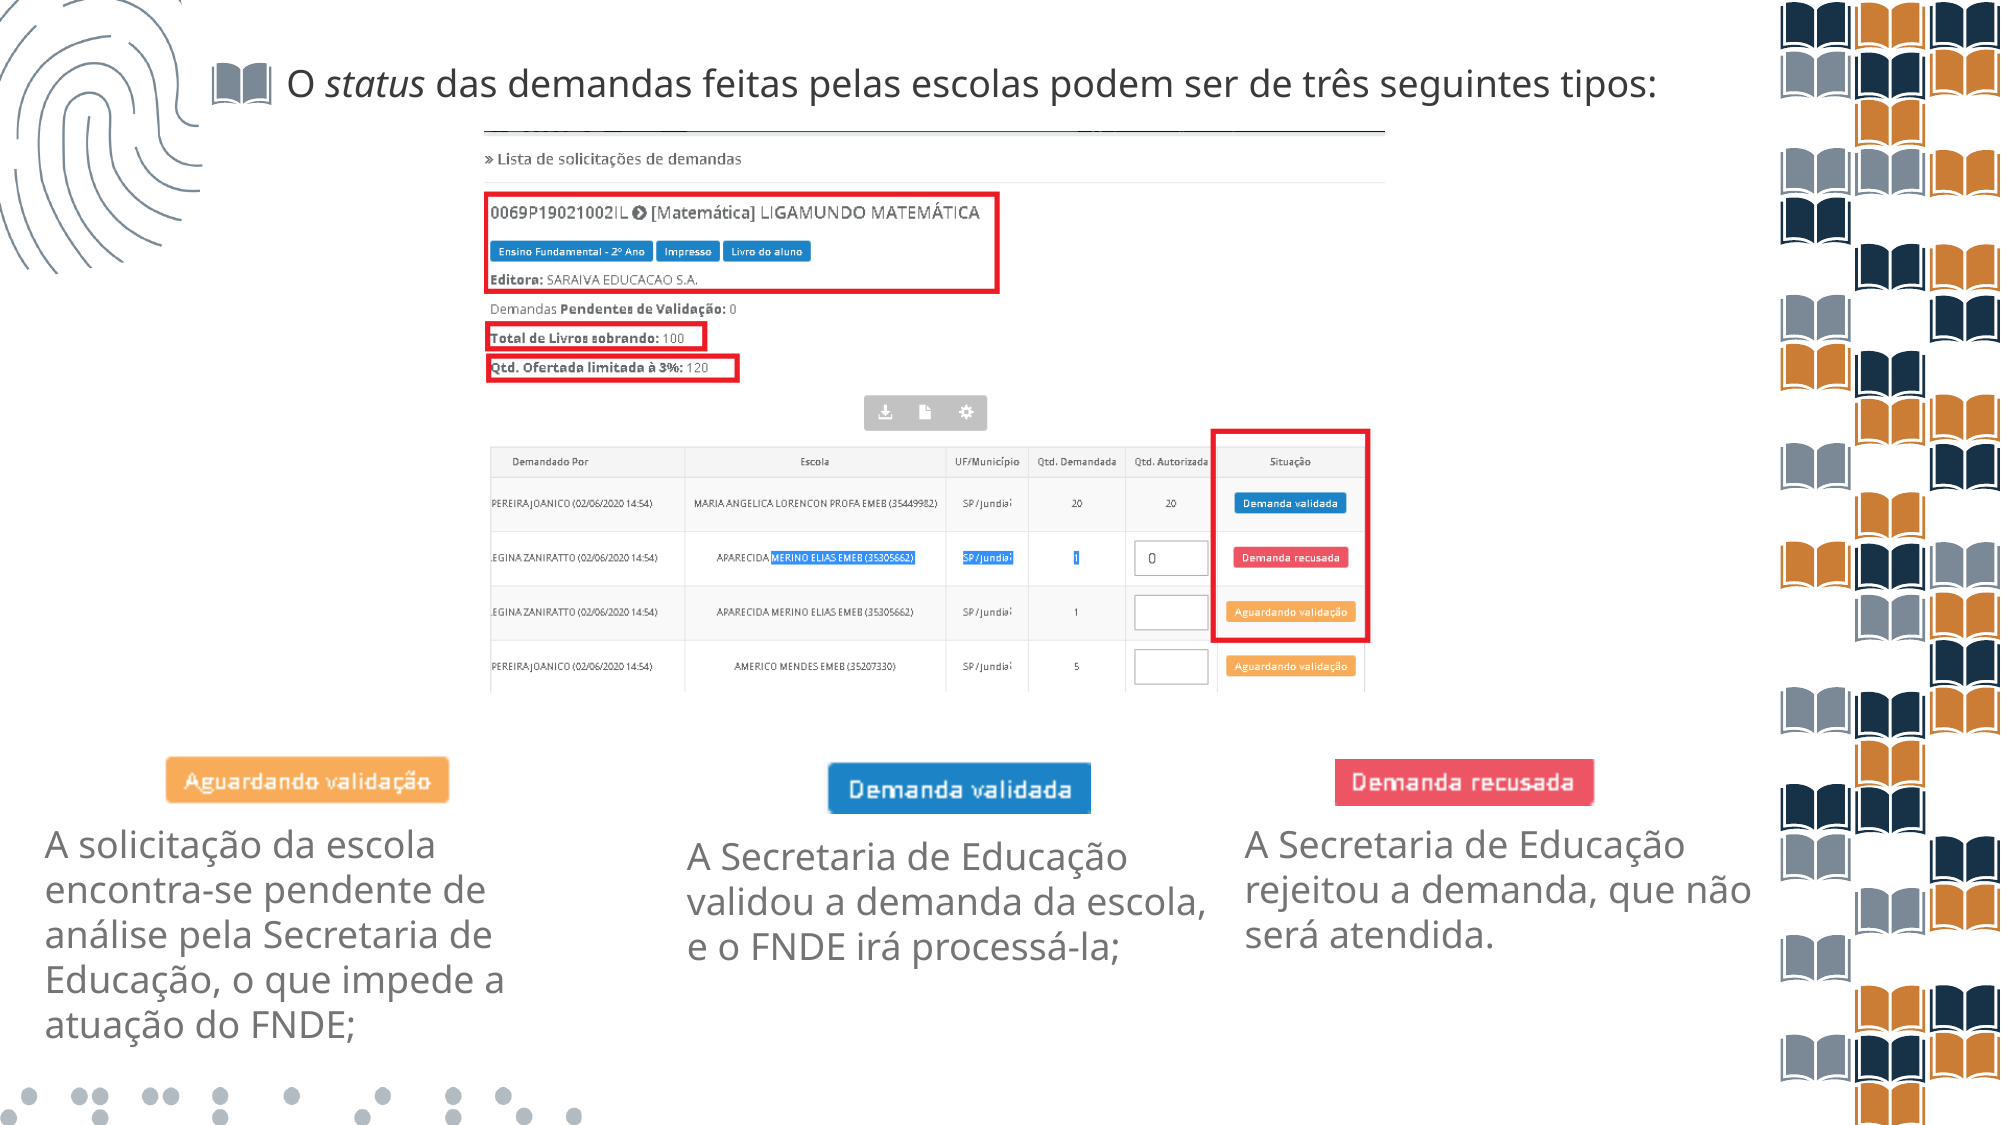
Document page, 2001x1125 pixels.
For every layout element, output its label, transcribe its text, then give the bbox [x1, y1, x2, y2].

text_box [1929, 147, 2000, 198]
text_box [1780, 145, 1851, 245]
text_box [1855, 114, 1926, 197]
text_box A solicitação da escola encontra-se pendente de análise pela Secretaria de Educação, o que impede a atuação do FNDE; [29, 813, 601, 1057]
text_box [1929, 293, 2000, 343]
text_box [1780, 292, 1851, 392]
text_box [1929, 983, 2000, 1081]
text_box [1855, 689, 1926, 835]
text_box [1780, 1032, 1851, 1082]
picture [484, 131, 1385, 692]
text_box [1855, 0, 1926, 52]
text_box [1780, 440, 1851, 491]
text_box [1855, 490, 1926, 540]
text_box [1780, 932, 1851, 983]
text_box [1855, 885, 1926, 936]
text_box [0, 1087, 582, 1125]
text_box [1855, 541, 1926, 591]
text_box [1855, 592, 1926, 643]
text_box [1855, 348, 1926, 447]
text_box A Secretaria de Educação rejeitou a demanda, que não será atendida. [1229, 813, 1779, 966]
text_box [1929, 0, 2000, 52]
picture [162, 748, 452, 806]
text_box [0, 0, 224, 284]
text_box O status das demandas feitas pelas escolas podem ser de três seguintes tipos: [271, 52, 2000, 114]
text_box [1780, 684, 1851, 735]
text_box [1780, 539, 1851, 589]
text_box [1780, 781, 1851, 882]
picture [824, 761, 1091, 814]
picture [1335, 760, 1602, 806]
text_box [1929, 242, 2000, 292]
text_box [1929, 392, 2000, 492]
text_box [1929, 539, 2000, 735]
text_box [1855, 241, 1926, 292]
text_box [1780, 0, 1851, 52]
text_box [1929, 834, 2000, 932]
text_box [211, 60, 271, 106]
text_box [1855, 983, 1926, 1125]
text_box A Secretaria de Educação validou a demanda da escola, e o FNDE irá processá-la; [671, 825, 1243, 1023]
